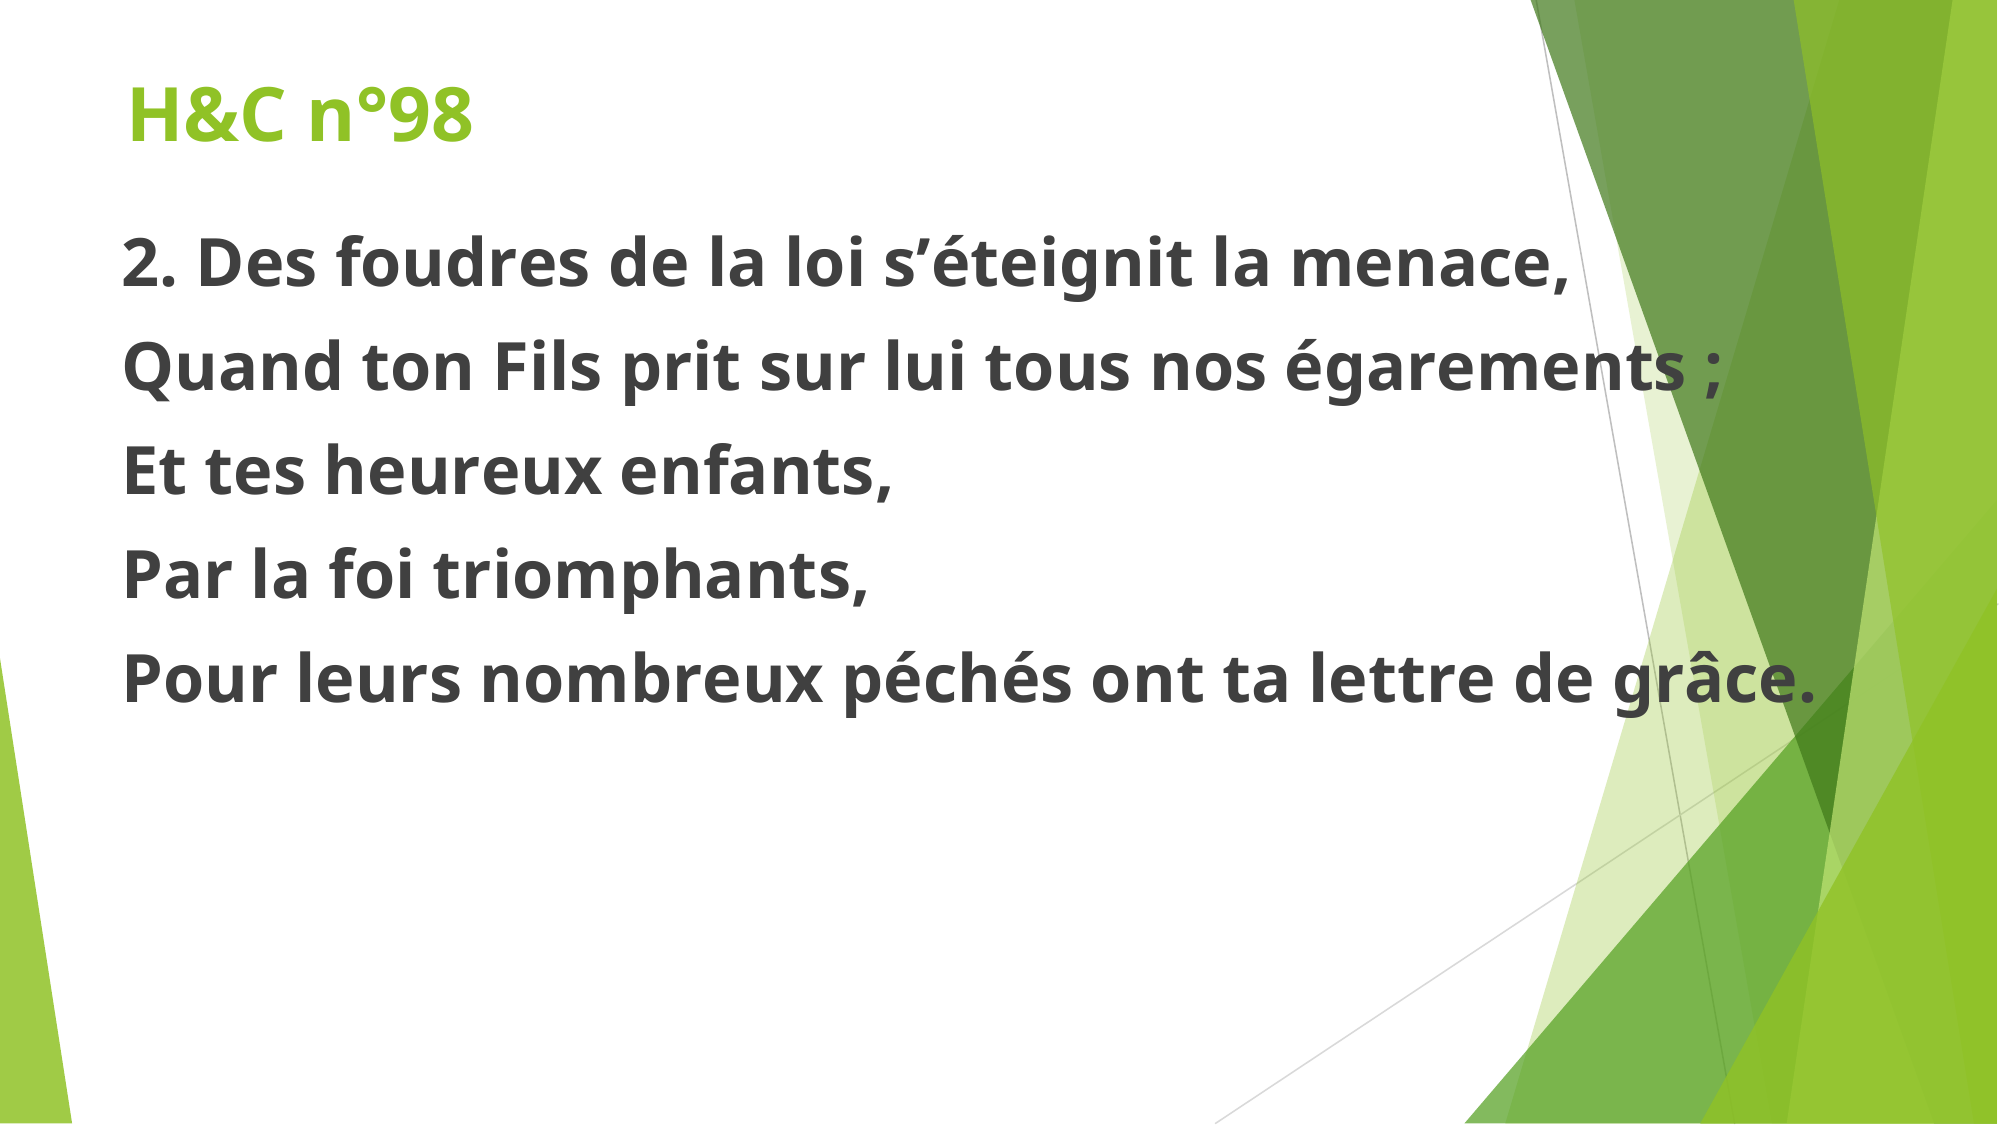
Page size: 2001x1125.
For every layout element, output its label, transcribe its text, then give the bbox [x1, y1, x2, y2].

text_box H&C n°98 [111, 59, 1522, 154]
text_box 2. Des foudres de la loi s’éteignit la menace, Quand ton Fils prit sur lui tous nos égarements ; Et tes heureux enfants, Par la foi triomphants, Pour leurs nombreux péchés ont ta lettre de grâce. [106, 200, 1961, 1075]
